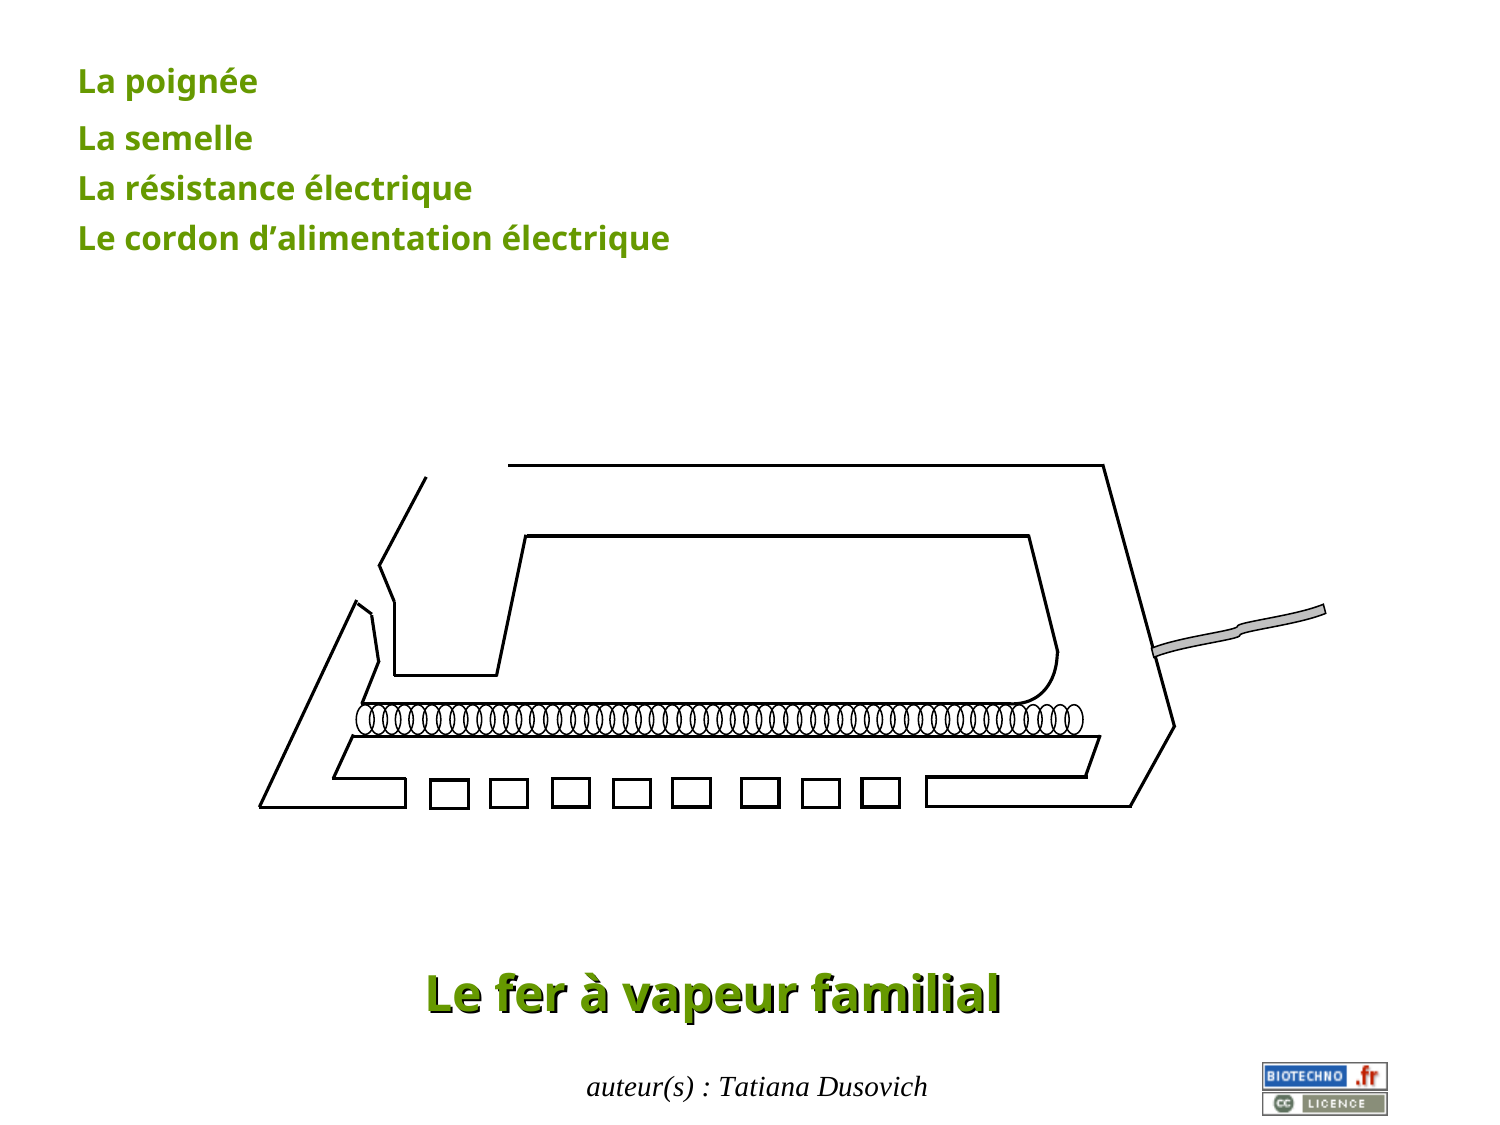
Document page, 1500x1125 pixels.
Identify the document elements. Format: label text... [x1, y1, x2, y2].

text_box [430, 779, 469, 809]
text_box La semelle [62, 107, 513, 157]
text_box [552, 778, 590, 807]
text_box [741, 778, 780, 807]
text_box Le cordon d’alimentation électrique [62, 207, 838, 268]
picture [1262, 1062, 1388, 1091]
text_box [802, 779, 840, 808]
text_box La résistance électrique [62, 157, 513, 207]
text_box [862, 778, 900, 807]
picture [1262, 1092, 1388, 1116]
text_box [672, 778, 711, 807]
text_box [1151, 604, 1326, 658]
text_box Le fer à vapeur familial [312, 949, 1113, 1034]
text_box [613, 779, 651, 808]
text_box La poignée [62, 49, 513, 107]
text_box [490, 779, 528, 808]
